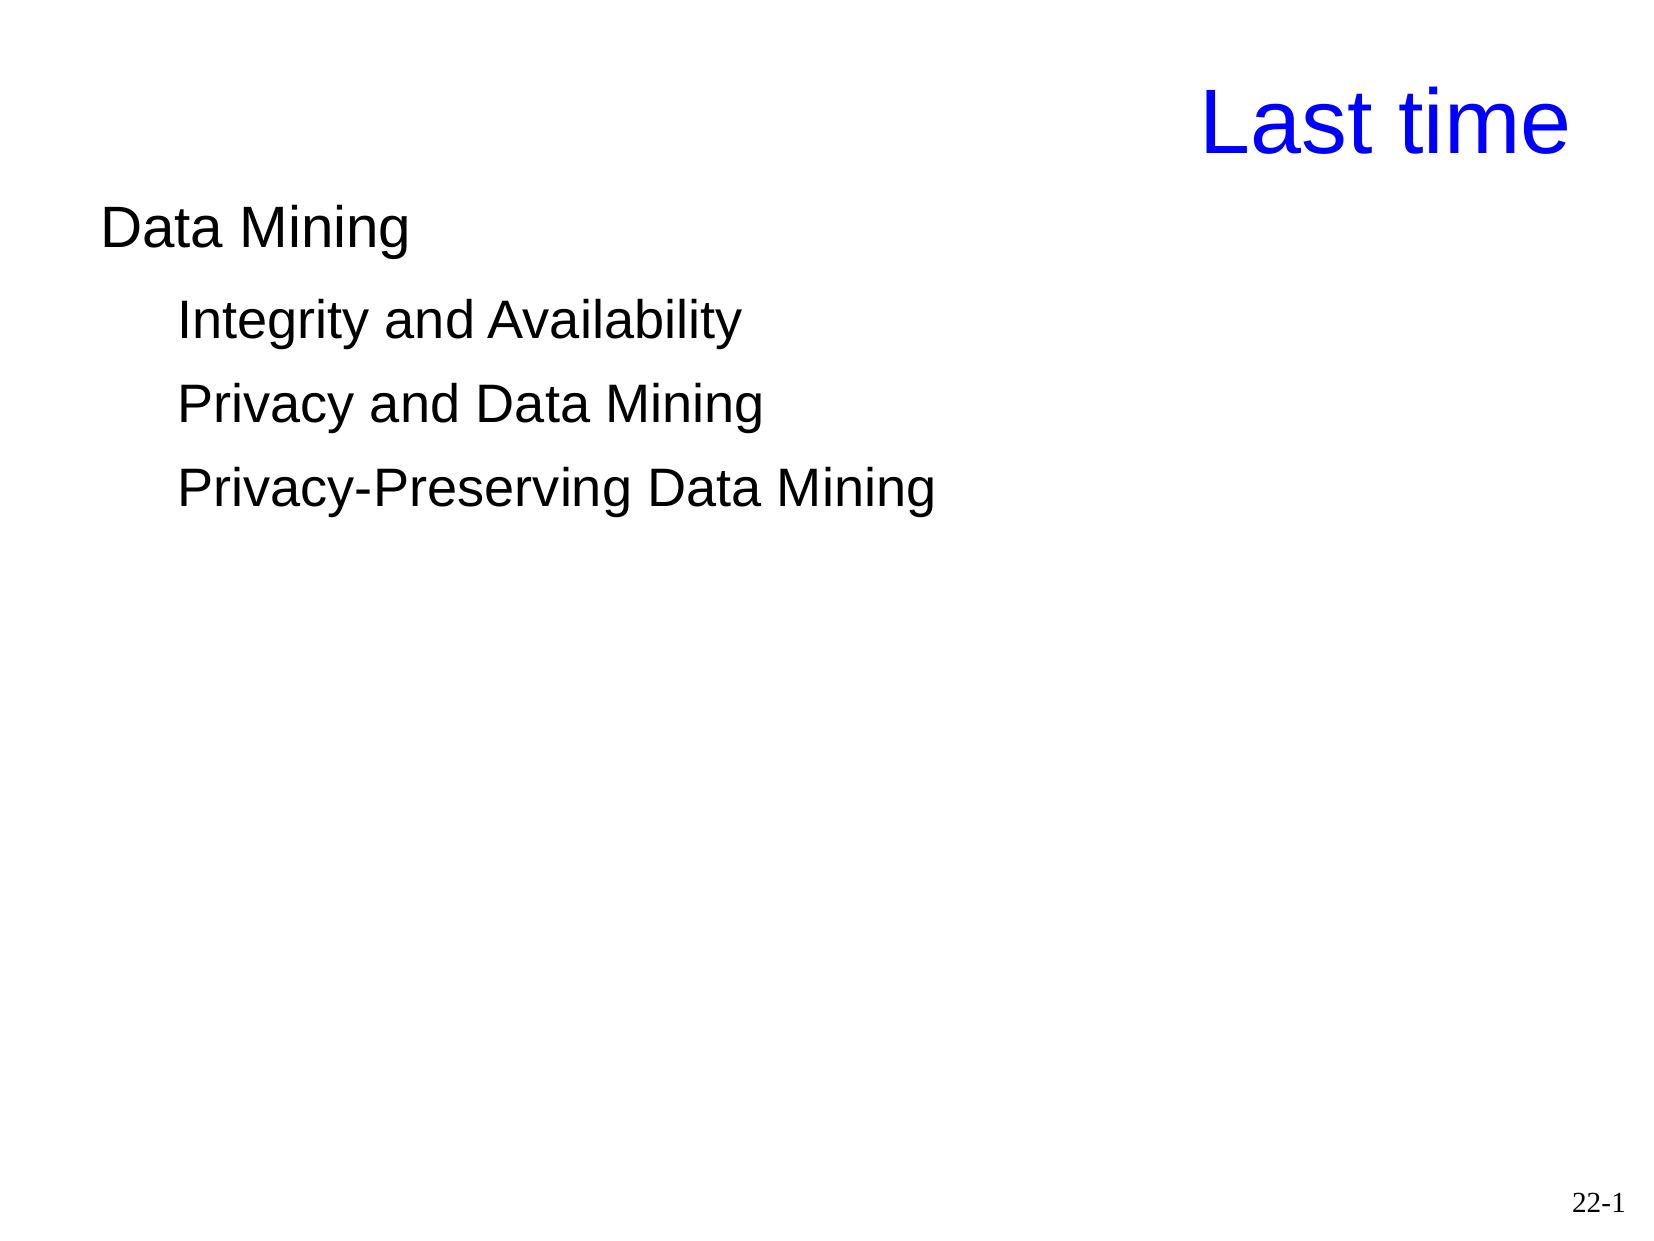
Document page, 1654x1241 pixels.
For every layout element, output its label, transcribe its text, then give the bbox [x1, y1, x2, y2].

title Last time [84, 18, 1573, 226]
list Data Mining Integrity and Availability Privacy and Data Mining Privacy-Preserving Data Mining [82, 194, 1571, 982]
